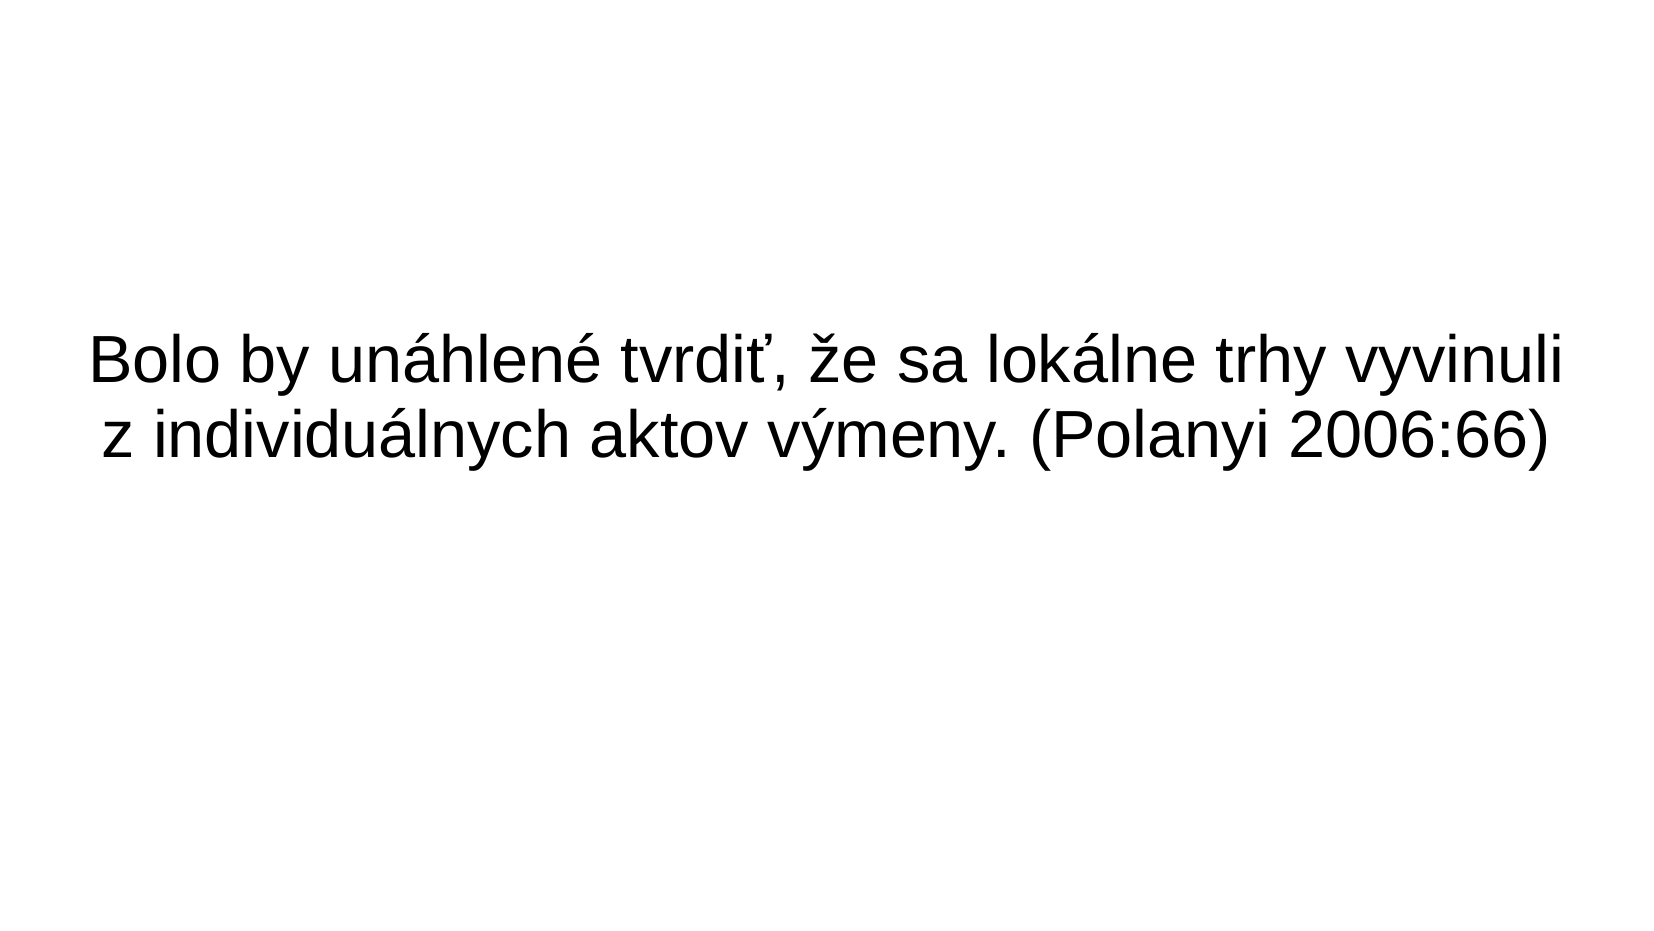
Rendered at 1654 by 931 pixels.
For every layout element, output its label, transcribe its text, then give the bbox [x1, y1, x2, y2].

subtitle Bolo by unáhlené tvrdiť, že sa lokálne trhy vyvinuli z individuálnych aktov výmeny. (Polanyi 2006:66) [82, 37, 1571, 757]
